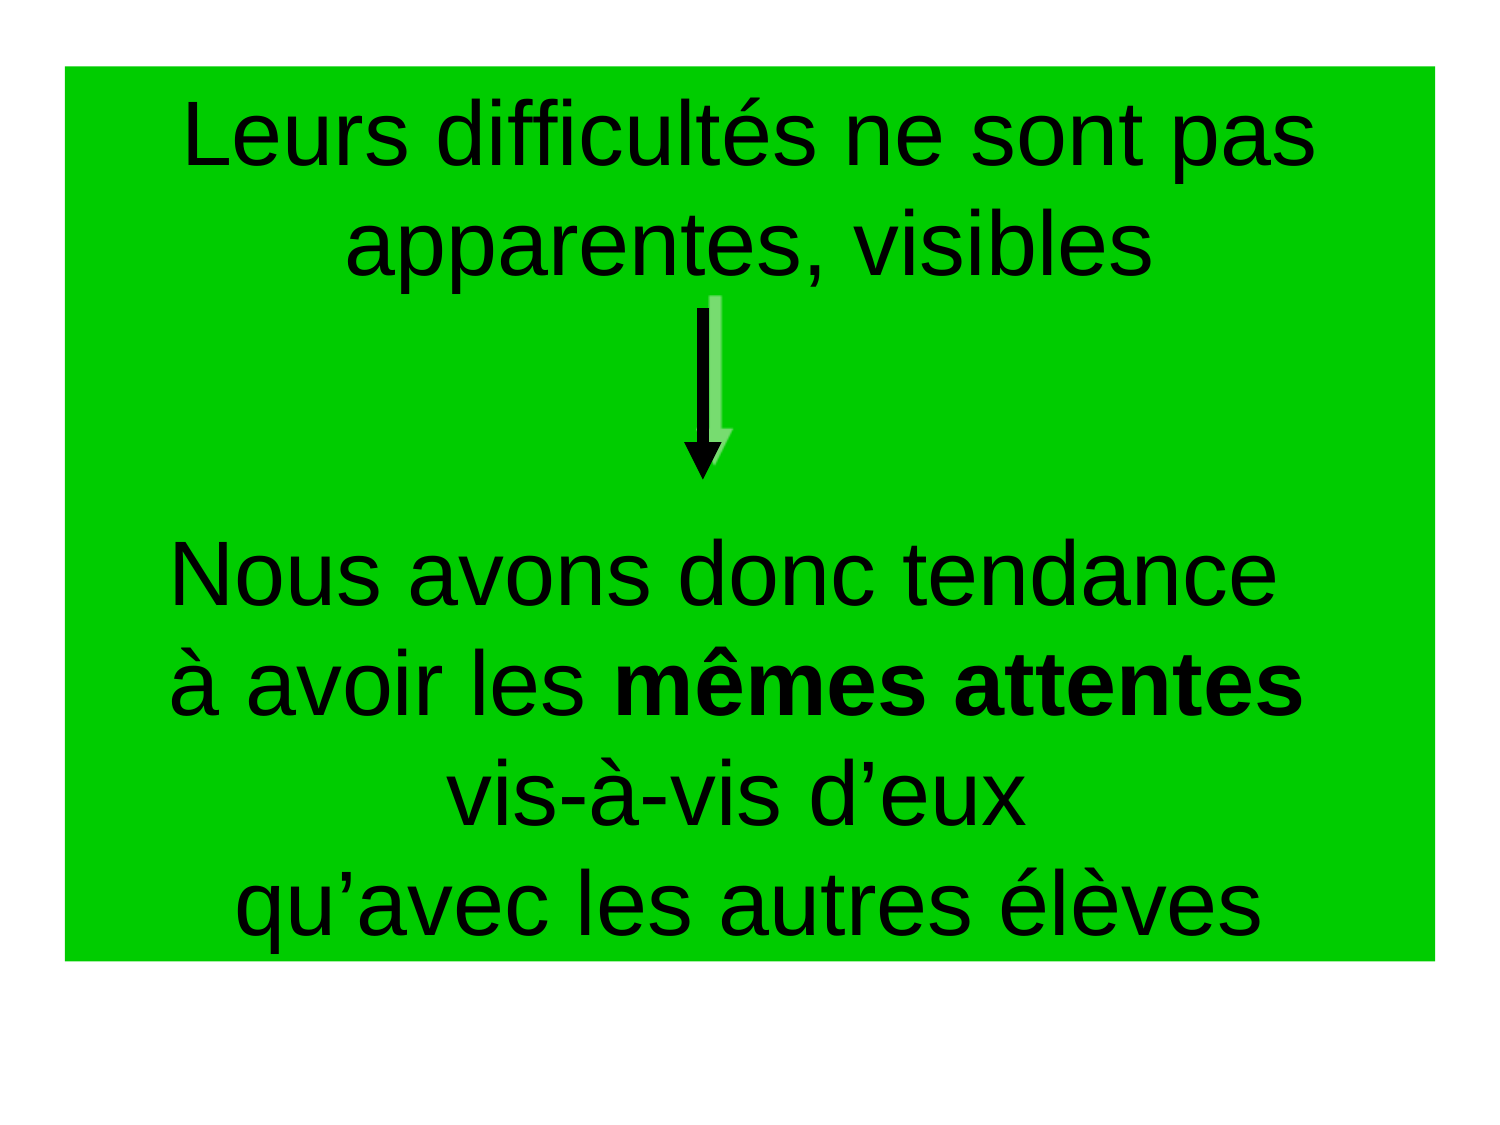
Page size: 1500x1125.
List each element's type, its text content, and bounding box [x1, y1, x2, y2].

text_box Leurs difficultés ne sont pas apparentes, visibles Nous avons donc tendance à avoir les mêmes attentes vis-à-vis d’eux qu’avec les autres élèves [64, 66, 1436, 962]
